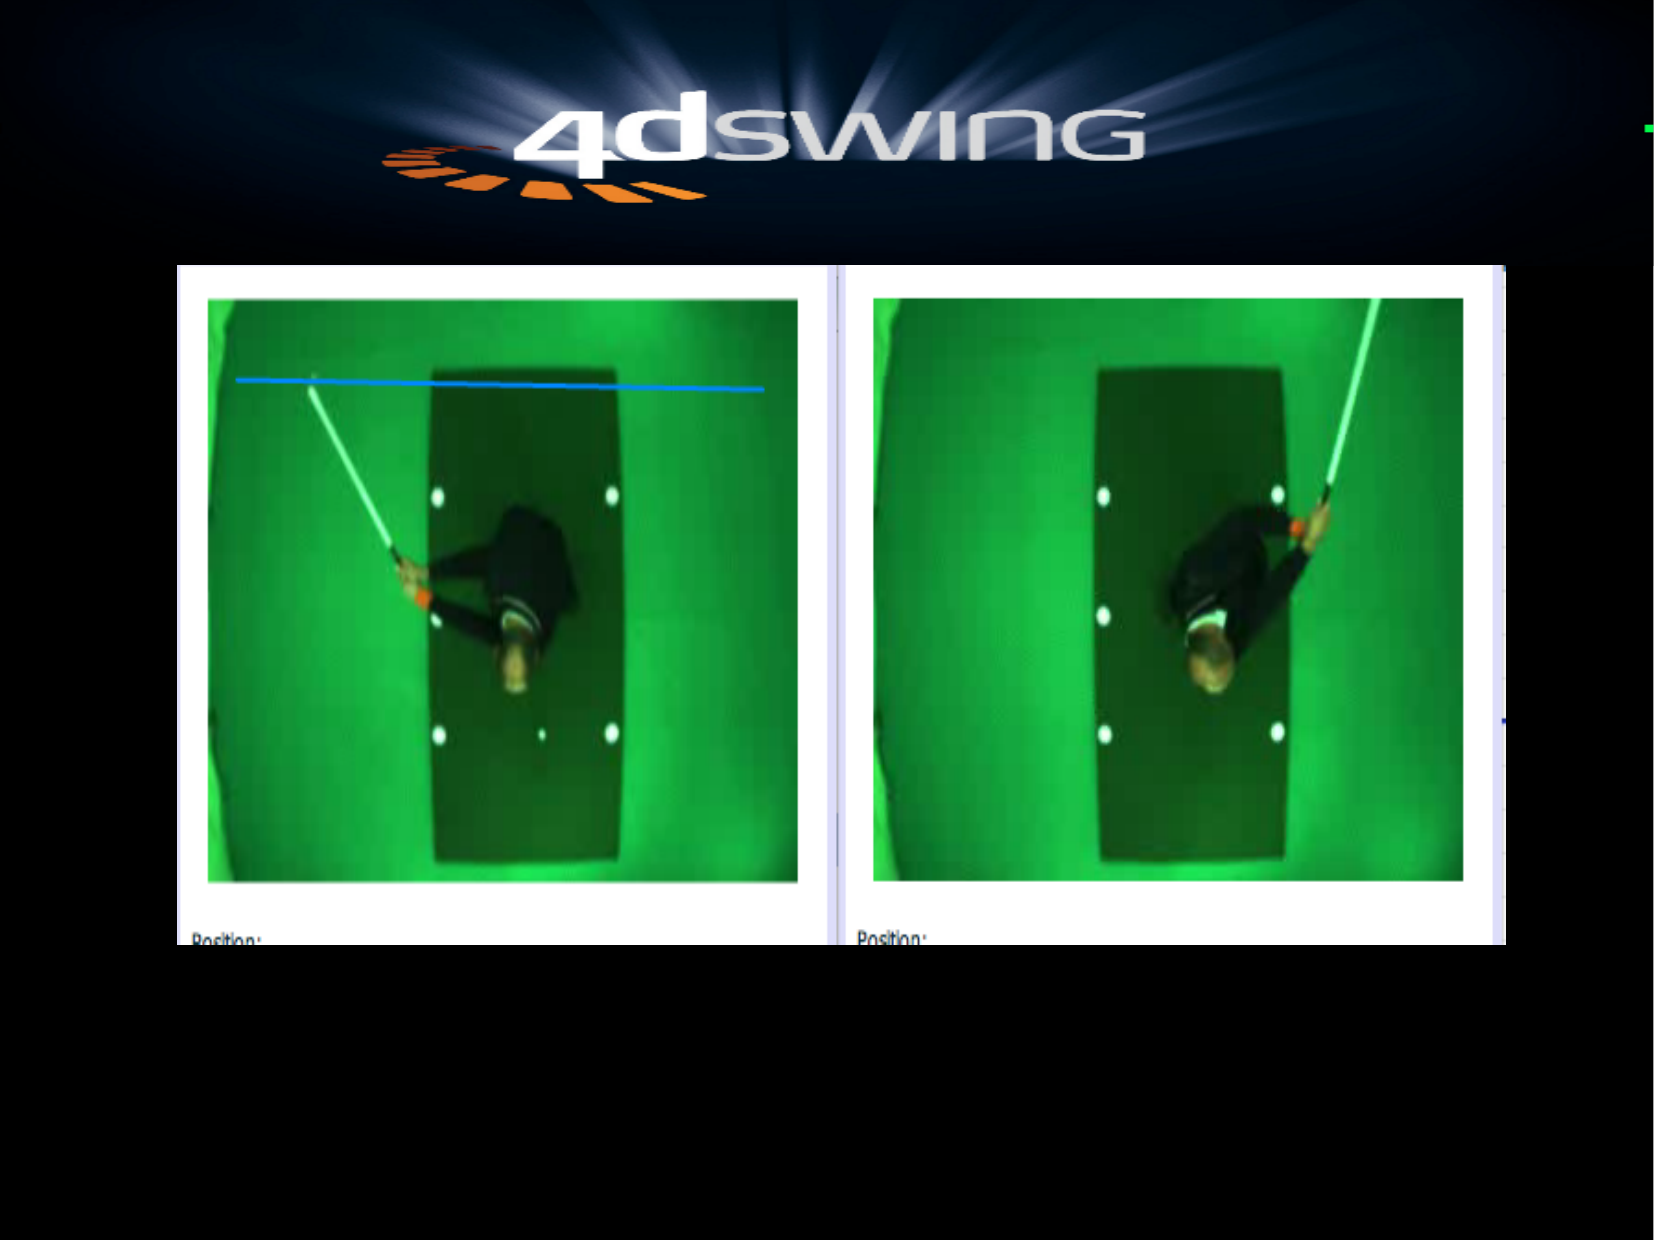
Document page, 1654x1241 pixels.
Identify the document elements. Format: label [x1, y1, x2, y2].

picture [0, 0, 1654, 945]
